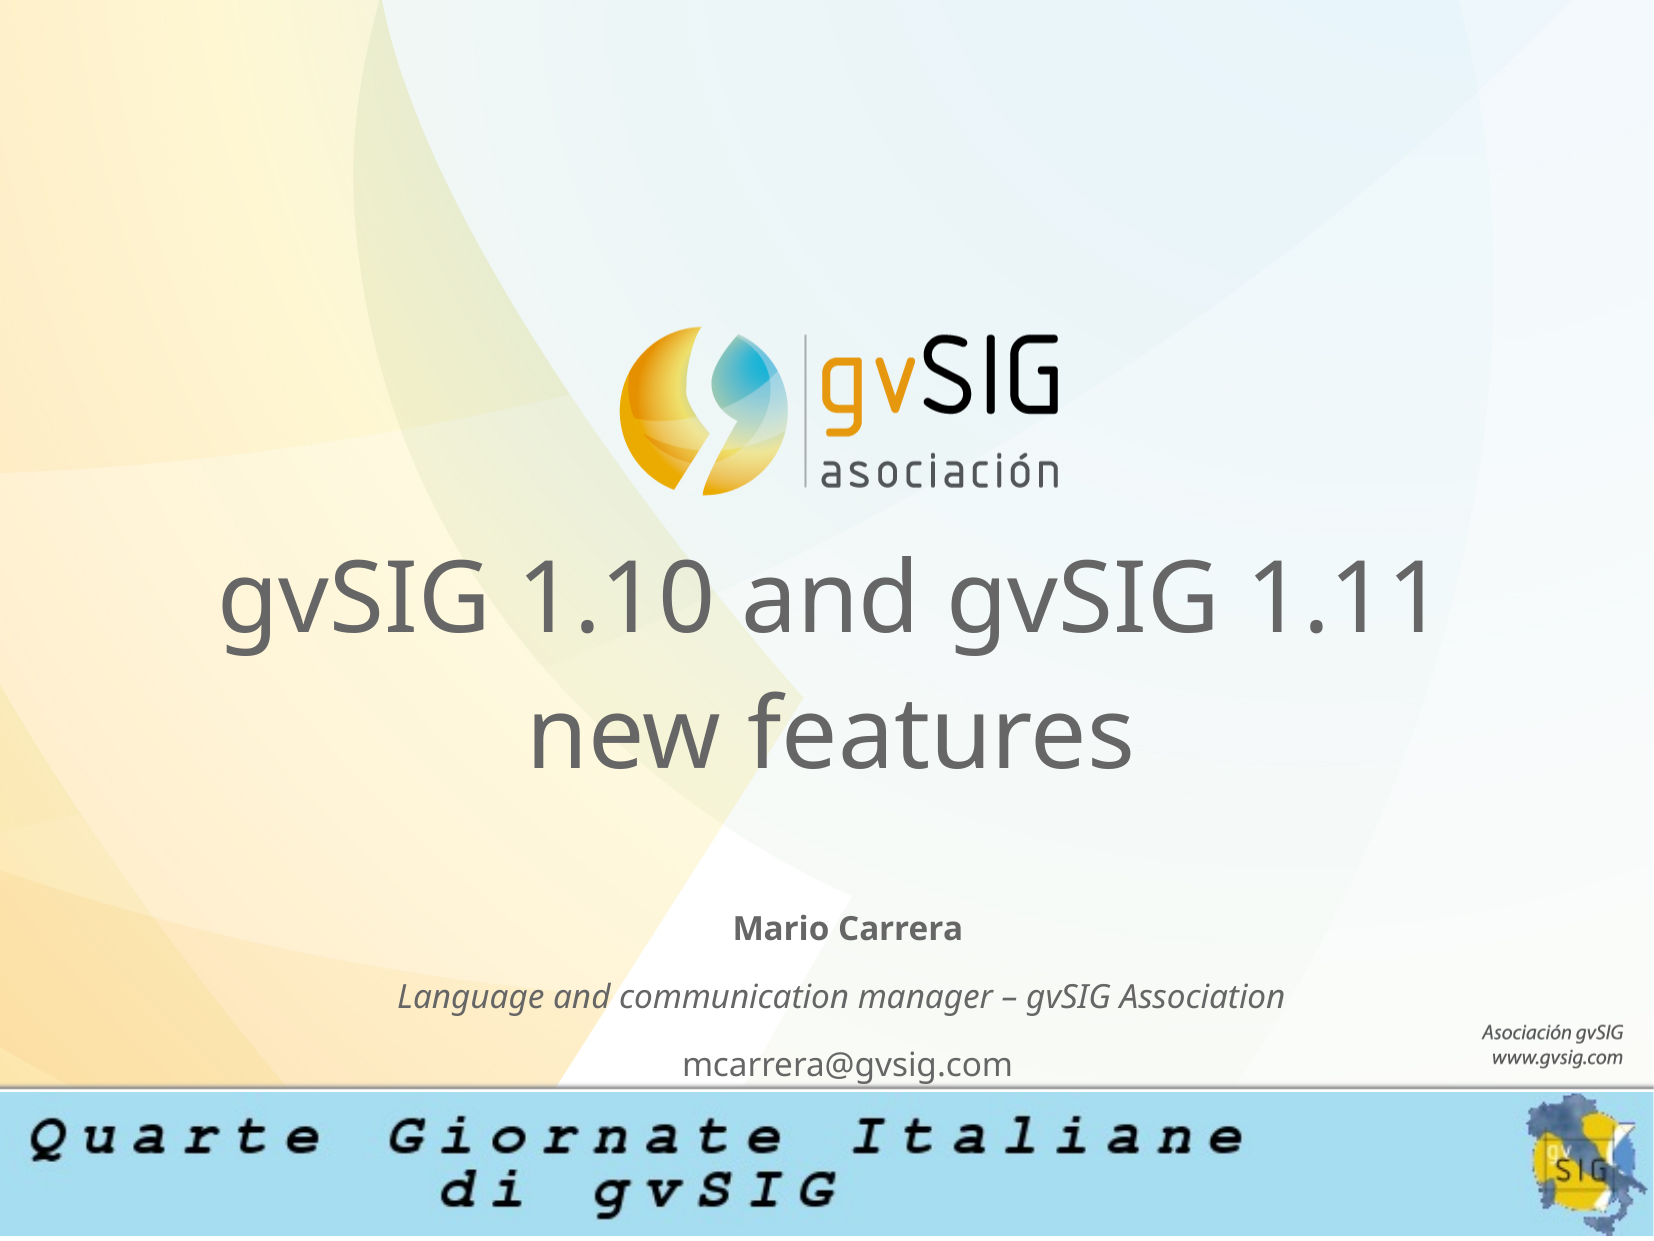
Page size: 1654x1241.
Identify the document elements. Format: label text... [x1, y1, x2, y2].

text_box Mario Carrera Language and communication manager – gvSIG Association mcarrera@gvsig.com [324, 875, 1360, 1044]
title gvSIG 1.10 and gvSIG 1.11 new features [63, 545, 1600, 778]
picture [0, 0, 1654, 1241]
